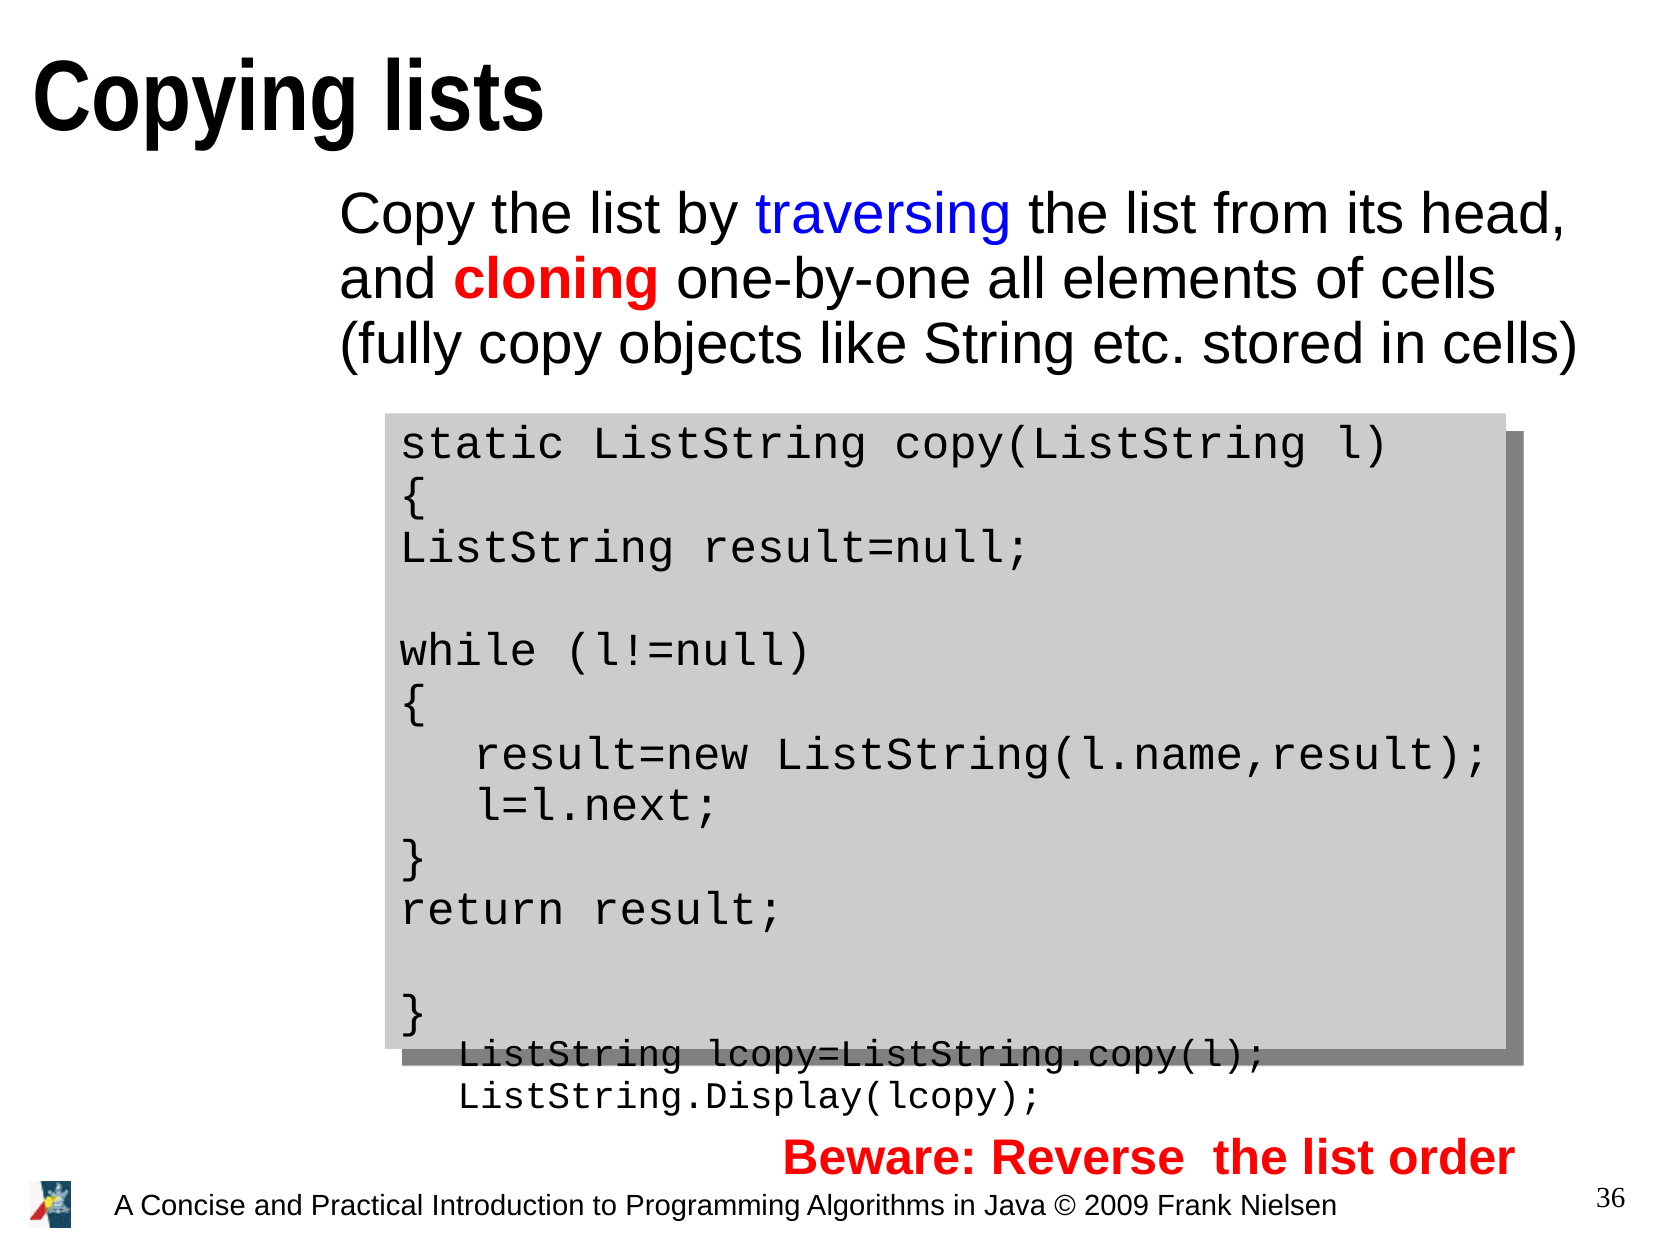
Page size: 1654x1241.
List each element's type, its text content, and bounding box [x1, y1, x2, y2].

text_box Copy the list by traversing the list from its head, and cloning one-by-one all elements of cells (fully copy objects like String etc. stored in cells) [324, 172, 1596, 384]
picture [29, 1181, 71, 1228]
text_box ListString lcopy=ListString.copy(l); ListString.Display(lcopy); [442, 1027, 1283, 1123]
text_box static ListString copy(ListString l) { ListString result=null; while (l!=null) { result=new ListString(l.name,result); l=l.next; } return result; } [384, 413, 1506, 1014]
text_box Beware: Reverse the list order [767, 1122, 1532, 1194]
text_box Copying lists [17, 29, 562, 159]
